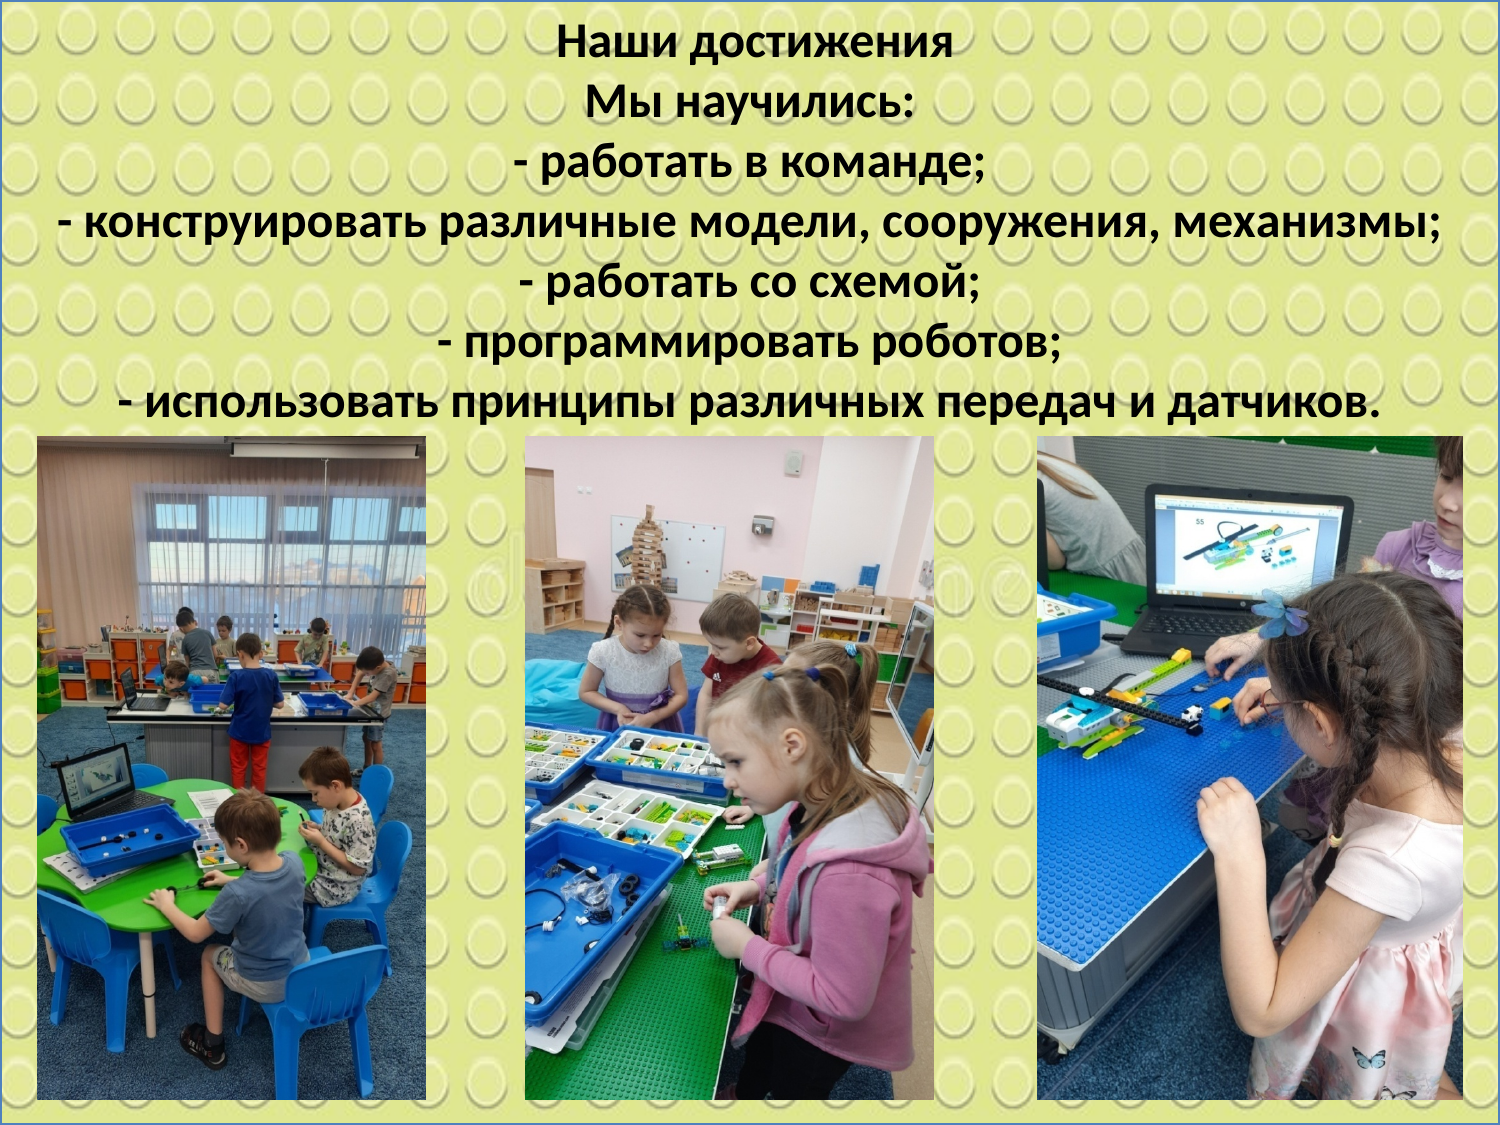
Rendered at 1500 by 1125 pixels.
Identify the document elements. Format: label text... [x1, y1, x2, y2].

picture [525, 436, 934, 1100]
text_box Наши достижения Мы научились: - работать в команде; - конструировать различные модели, сооружения, механизмы; - работать со схемой; - программировать роботов; - использовать принципы различных передач и датчиков. [0, 0, 1500, 1125]
picture [1037, 436, 1463, 1100]
picture [37, 436, 426, 1100]
